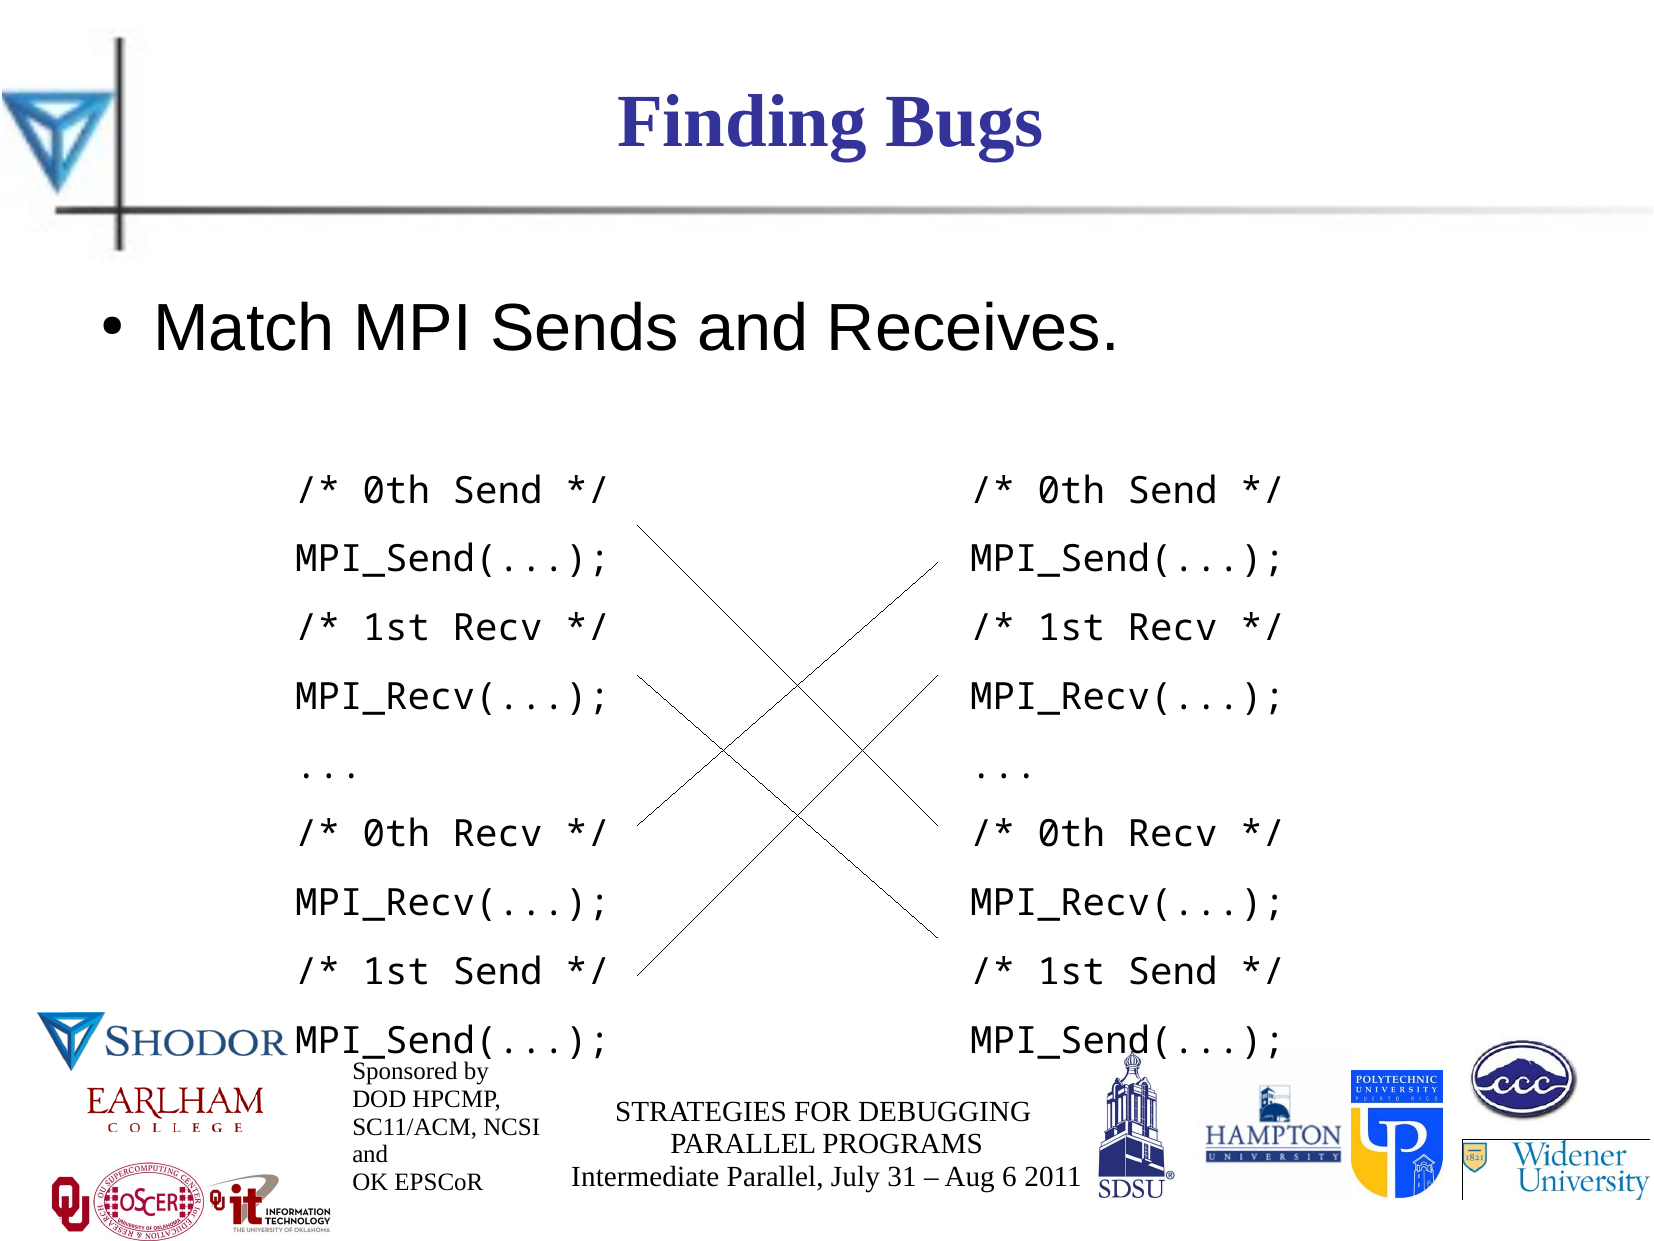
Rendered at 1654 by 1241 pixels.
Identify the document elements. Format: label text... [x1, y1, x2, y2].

picture [75, 1031, 82, 1053]
picture [1197, 1126, 1351, 1201]
text_box STRATEGIES FOR DEBUGGING PARALLEL PROGRAMS Intermediate Parallel, July 31 – Aug 6 2011 [0, 1088, 1197, 1201]
title Finding Bugs [86, 17, 1576, 226]
picture [1571, 1030, 1581, 1088]
list Match MPI Sends and Receives. /* 0th Send */ /* 0th Send */ MPI_Send(...); MPI_Send(...); /* 1st Recv */ /* 1st Recv */ MPI_Recv(...); MPI_Recv(...); ... ... /* 0th Recv */ /* 0th Recv */ MPI_Recv(...); MPI_Recv(...); /* 1st Send */ /* 1st Send */ MPI_Send(...); MPI_Send(...); [82, 290, 1571, 1126]
picture [50, 1201, 90, 1233]
picture [2, 28, 1654, 263]
text_box STRATEGIES FOR DEBUGGING PARALLEL PROGRAMS Intermediate Parallel, July 31 – Aug 6 2011 [1351, 1088, 1654, 1201]
picture [93, 1201, 338, 1241]
picture [37, 1012, 82, 1071]
